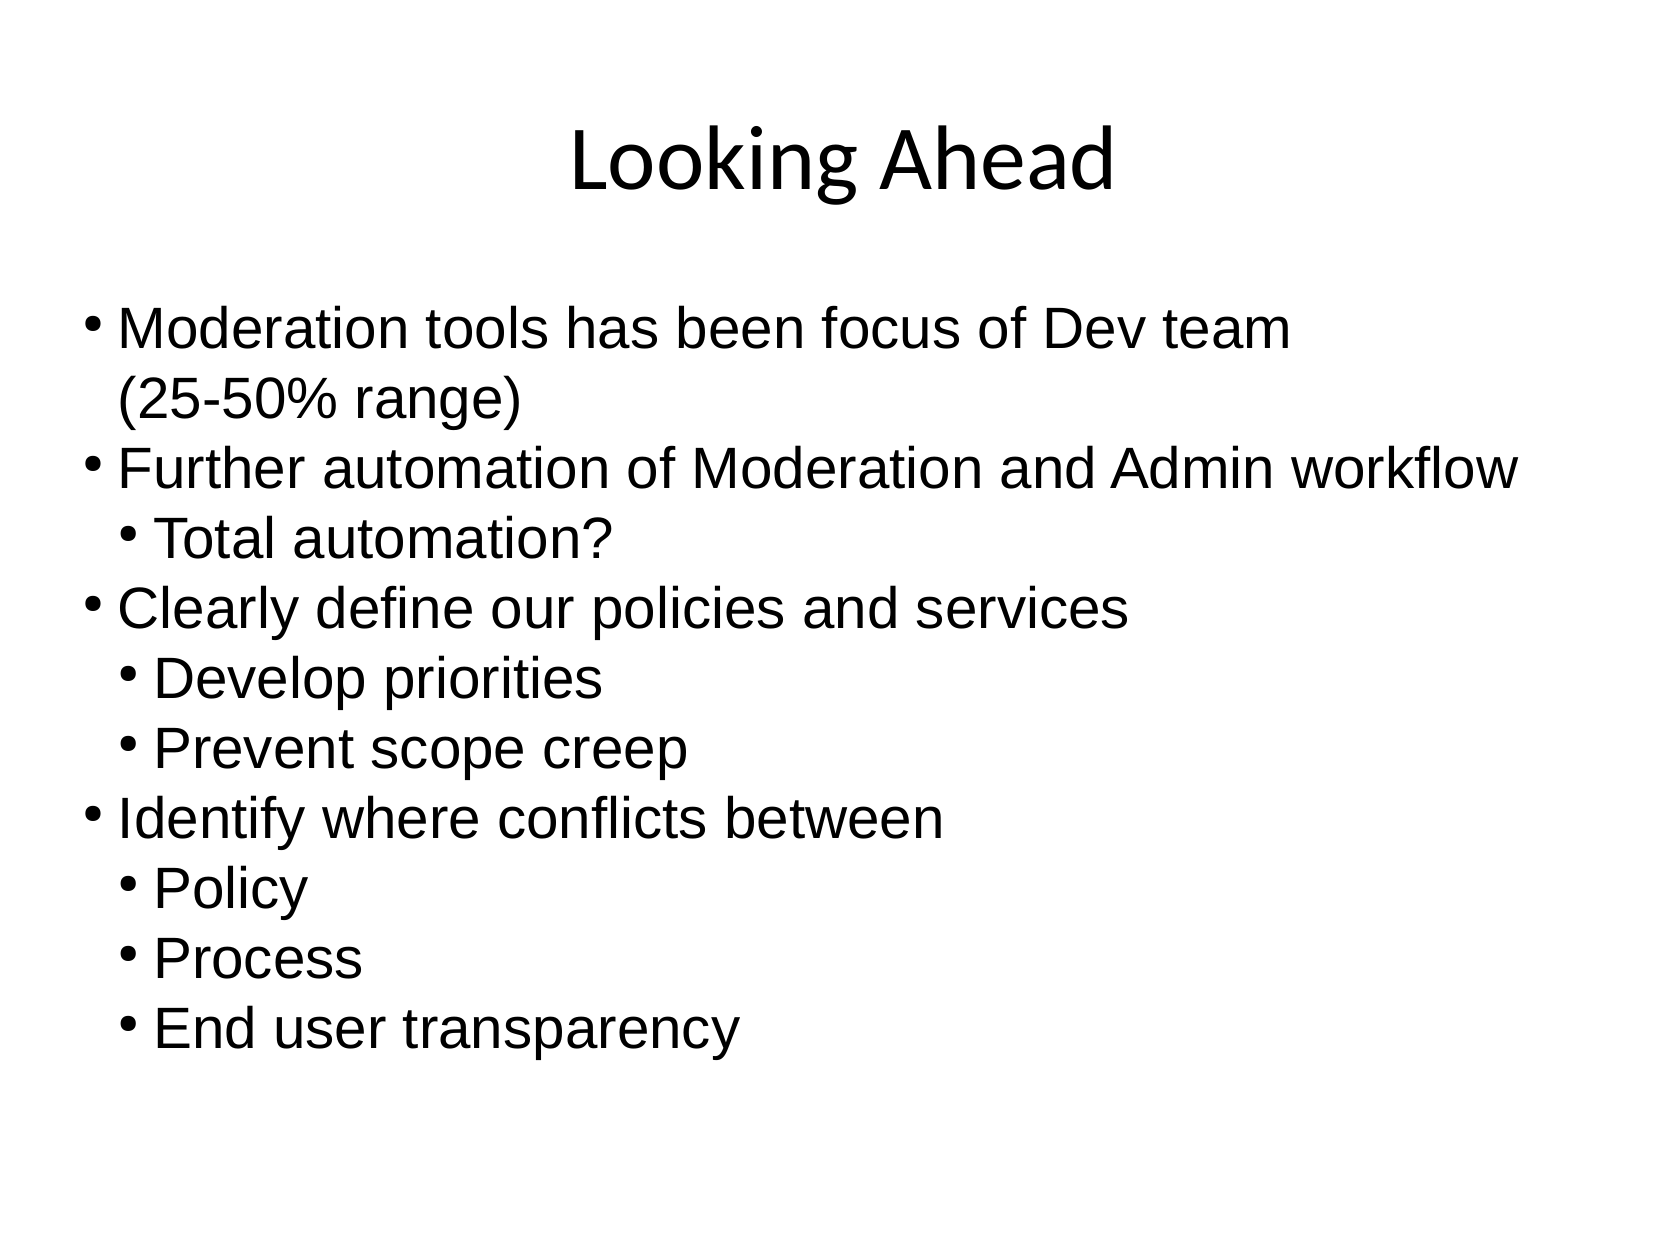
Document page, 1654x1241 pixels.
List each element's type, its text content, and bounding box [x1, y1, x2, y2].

text_box Moderation tools has been focus of Dev team (25-50% range) Further automation of Moderation and Admin workflow Total automation? Clearly define our policies and services Develop priorities Prevent scope creep Identify where conflicts between Policy Process End user transparency [82, 290, 1571, 1170]
text_box Looking Ahead [82, 49, 1571, 257]
